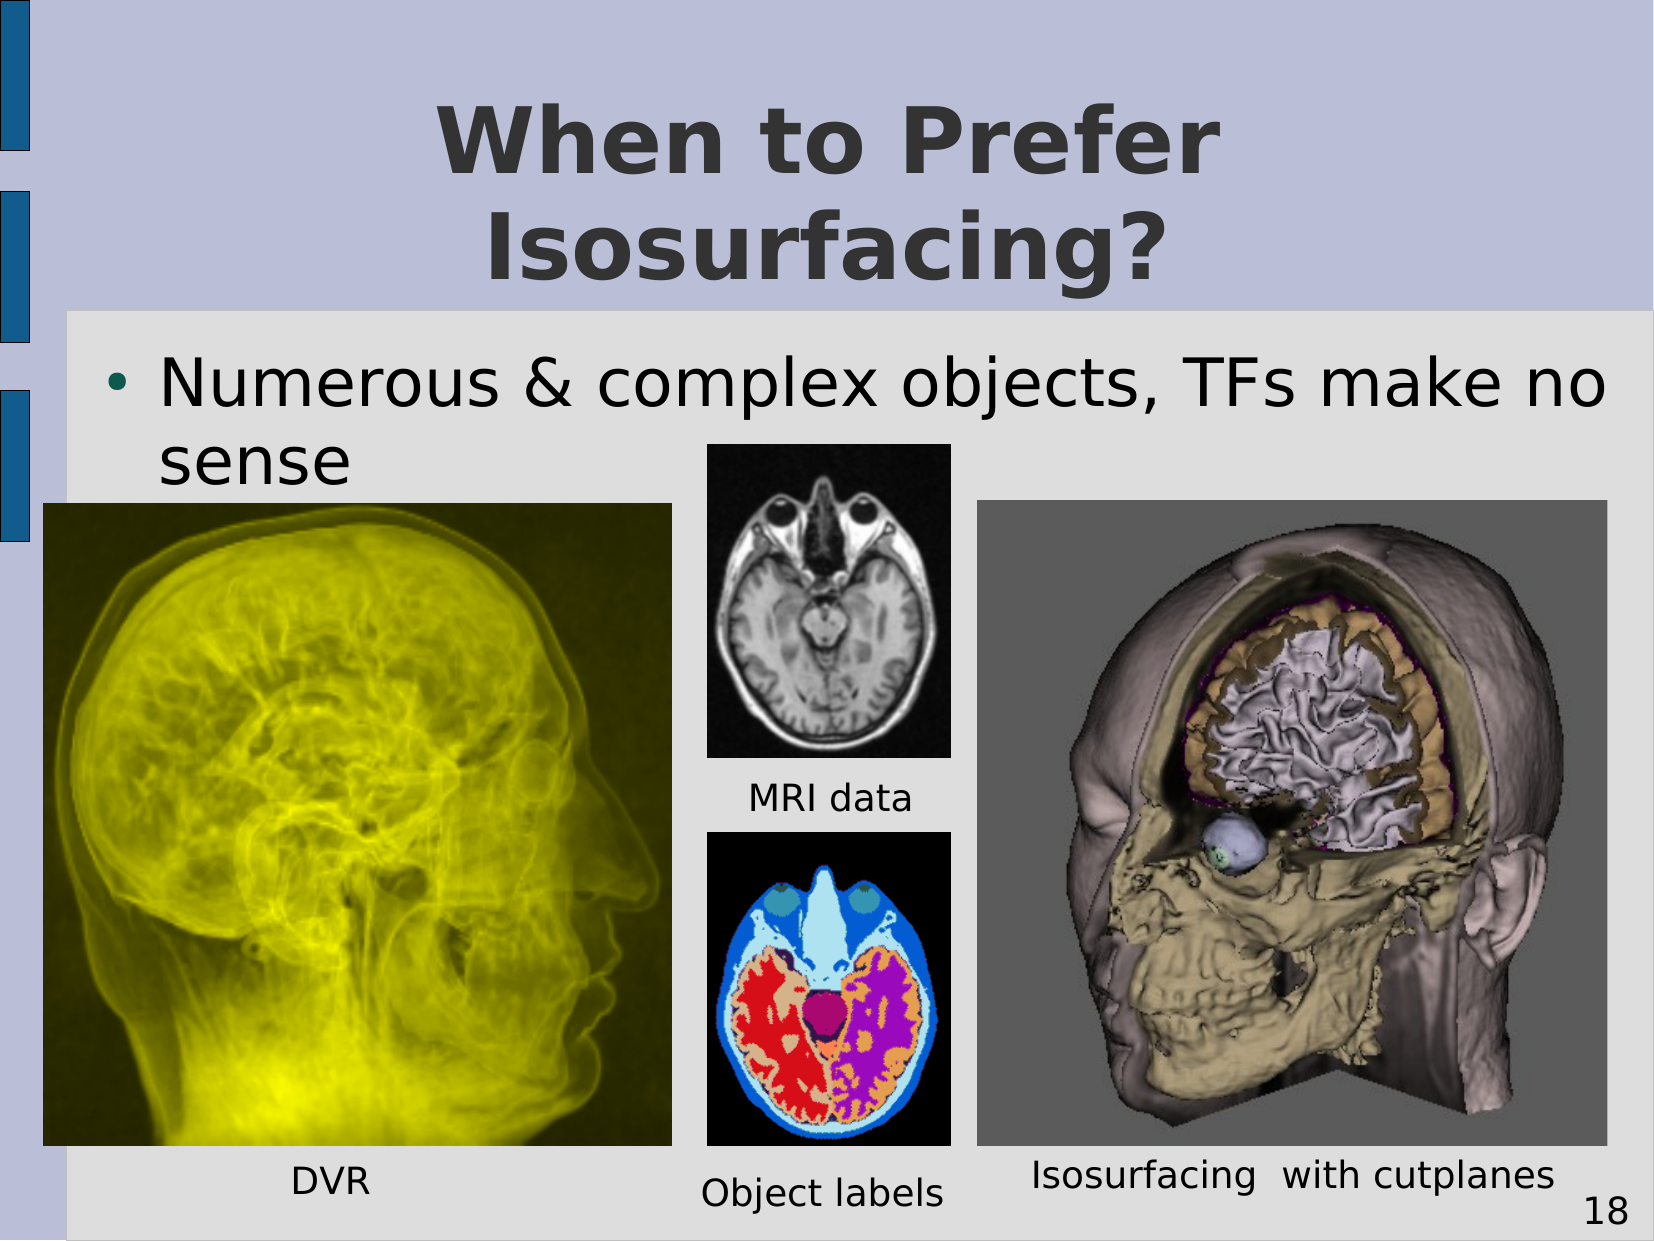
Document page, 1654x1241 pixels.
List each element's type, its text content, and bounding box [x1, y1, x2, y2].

list Numerous & complex objects, TFs make no sense [87, 344, 1639, 501]
text_box MRI data [733, 768, 929, 828]
chart [977, 500, 1608, 1146]
picture [707, 444, 951, 758]
title When to Prefer Isosurfacing? [121, 87, 1534, 302]
picture [707, 832, 951, 1146]
text_box DVR [275, 1152, 419, 1212]
picture [43, 503, 672, 1146]
text_box Isosurfacing with cutplanes [978, 1146, 1609, 1206]
text_box Object labels [685, 1164, 960, 1223]
